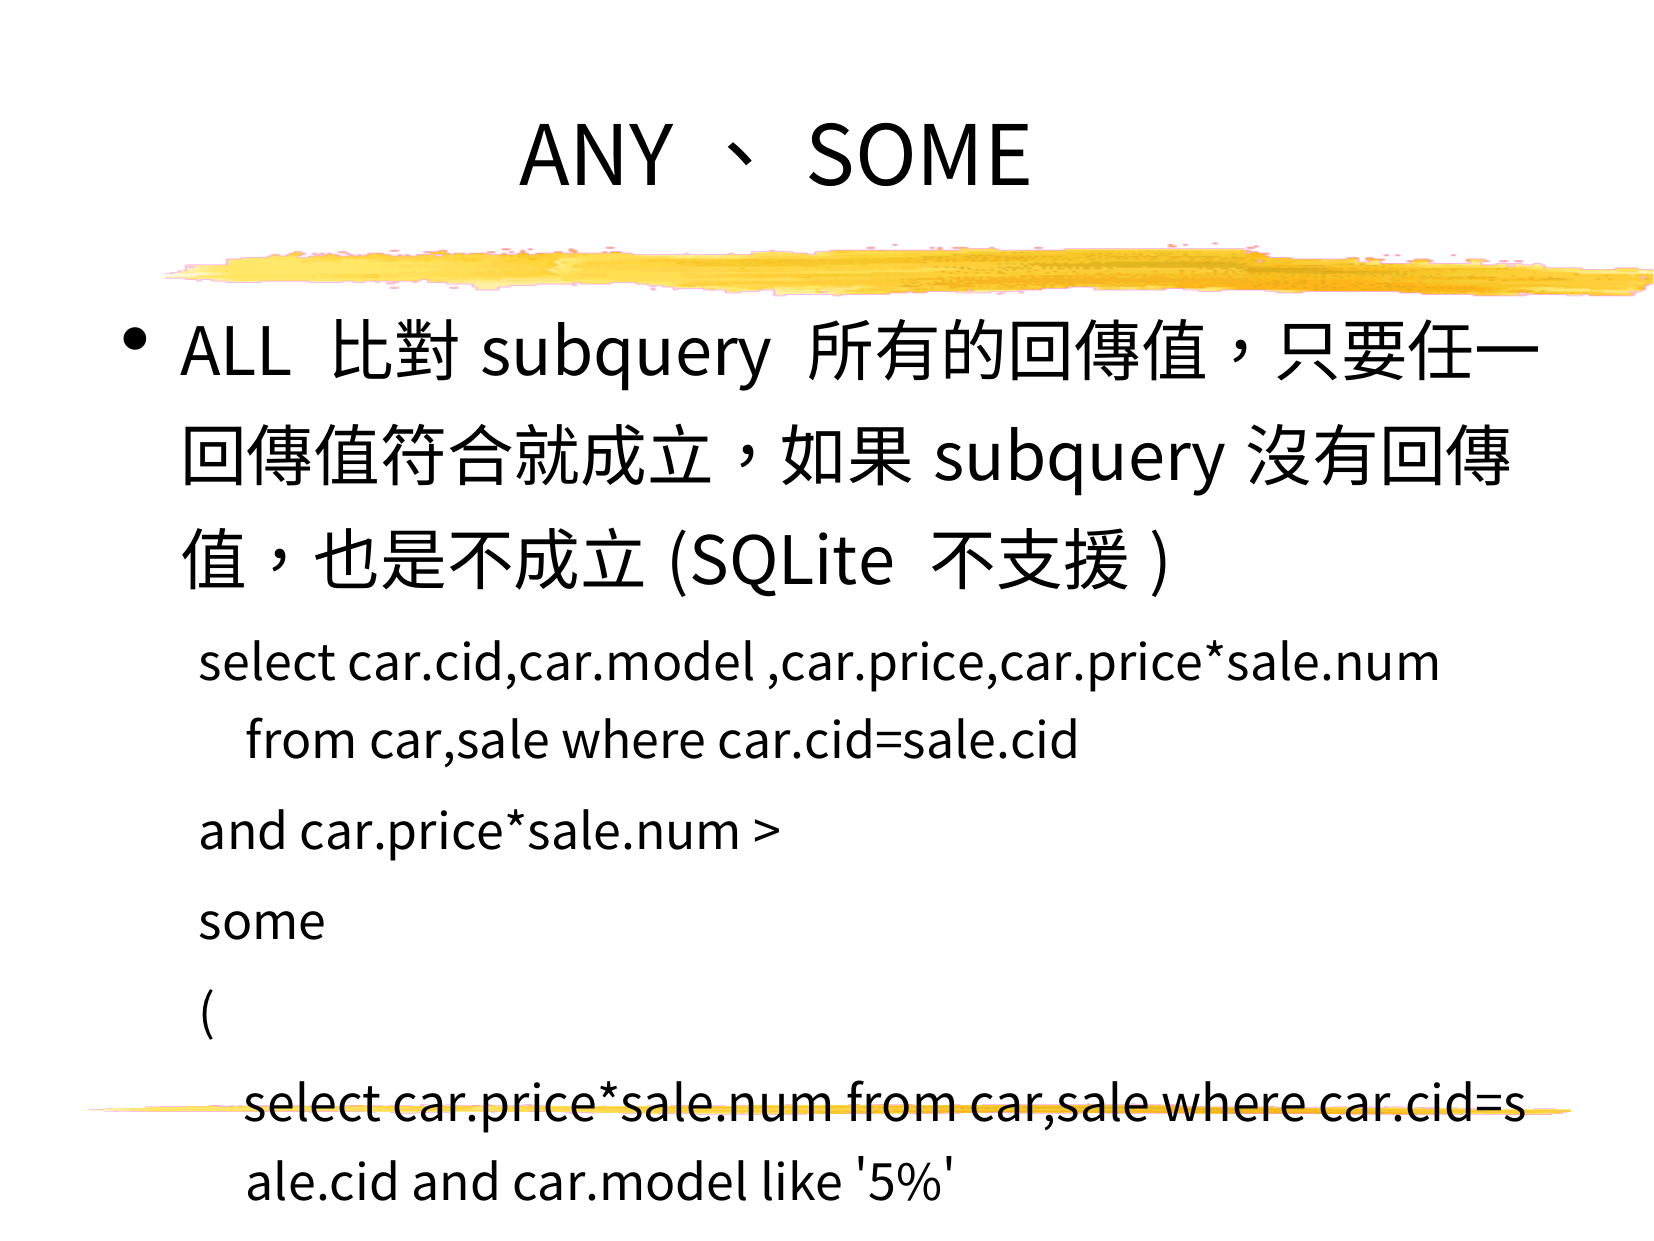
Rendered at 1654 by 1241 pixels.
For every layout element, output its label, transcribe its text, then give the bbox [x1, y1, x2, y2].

picture [165, 237, 1654, 308]
picture [82, 1102, 124, 1117]
title ANY、SOME [73, 39, 1479, 249]
list ALL 比對subquery 所有的回傳值，只要任一回傳值符合就成立，如果subquery沒有回傳值，也是不成立(SQLite 不支援) select car.cid,car.model ,car.price,car.price*sale.num from car,sale where car.cid=sale.cid and car.price*sale.num > some ( select car.price*sale.num from car,sale where car.cid=sale.cid and car.model like '5%' ) [124, 290, 1555, 1241]
picture [1555, 1102, 1571, 1117]
